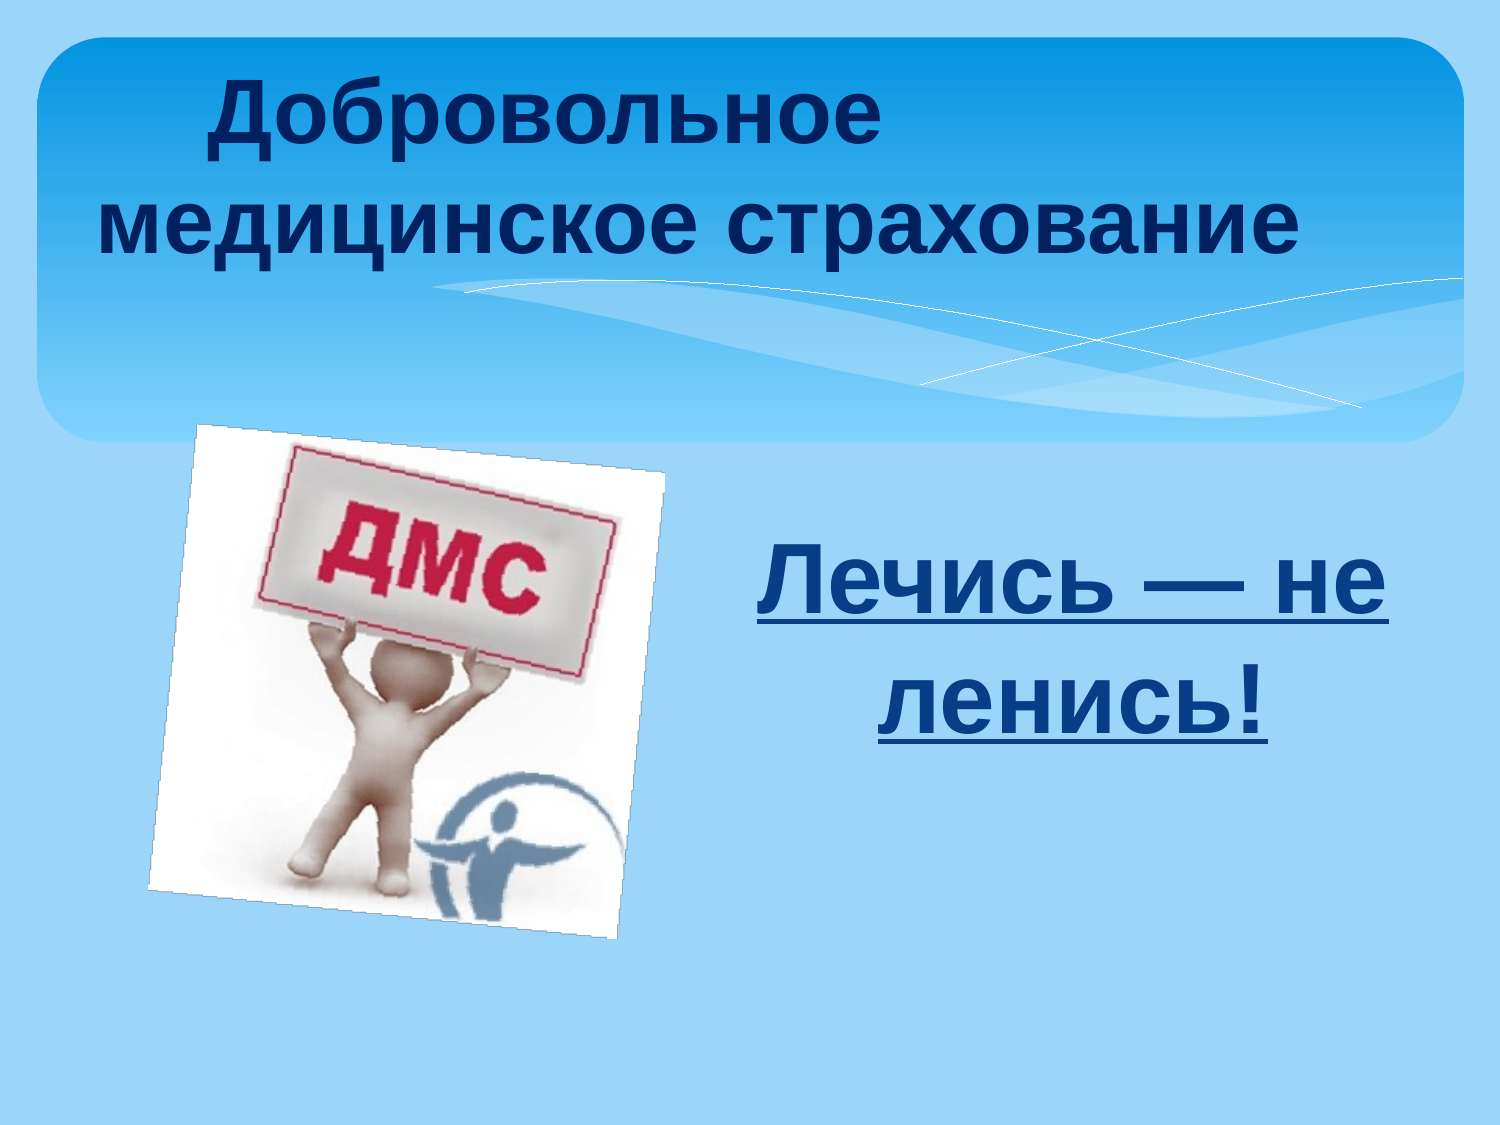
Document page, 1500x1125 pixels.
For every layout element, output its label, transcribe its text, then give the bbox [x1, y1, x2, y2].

title Добровольное медицинское страхование [75, 45, 1426, 233]
picture [148, 423, 665, 939]
list [74, 251, 738, 357]
list Лечись — не ленись! [702, 356, 1426, 1005]
